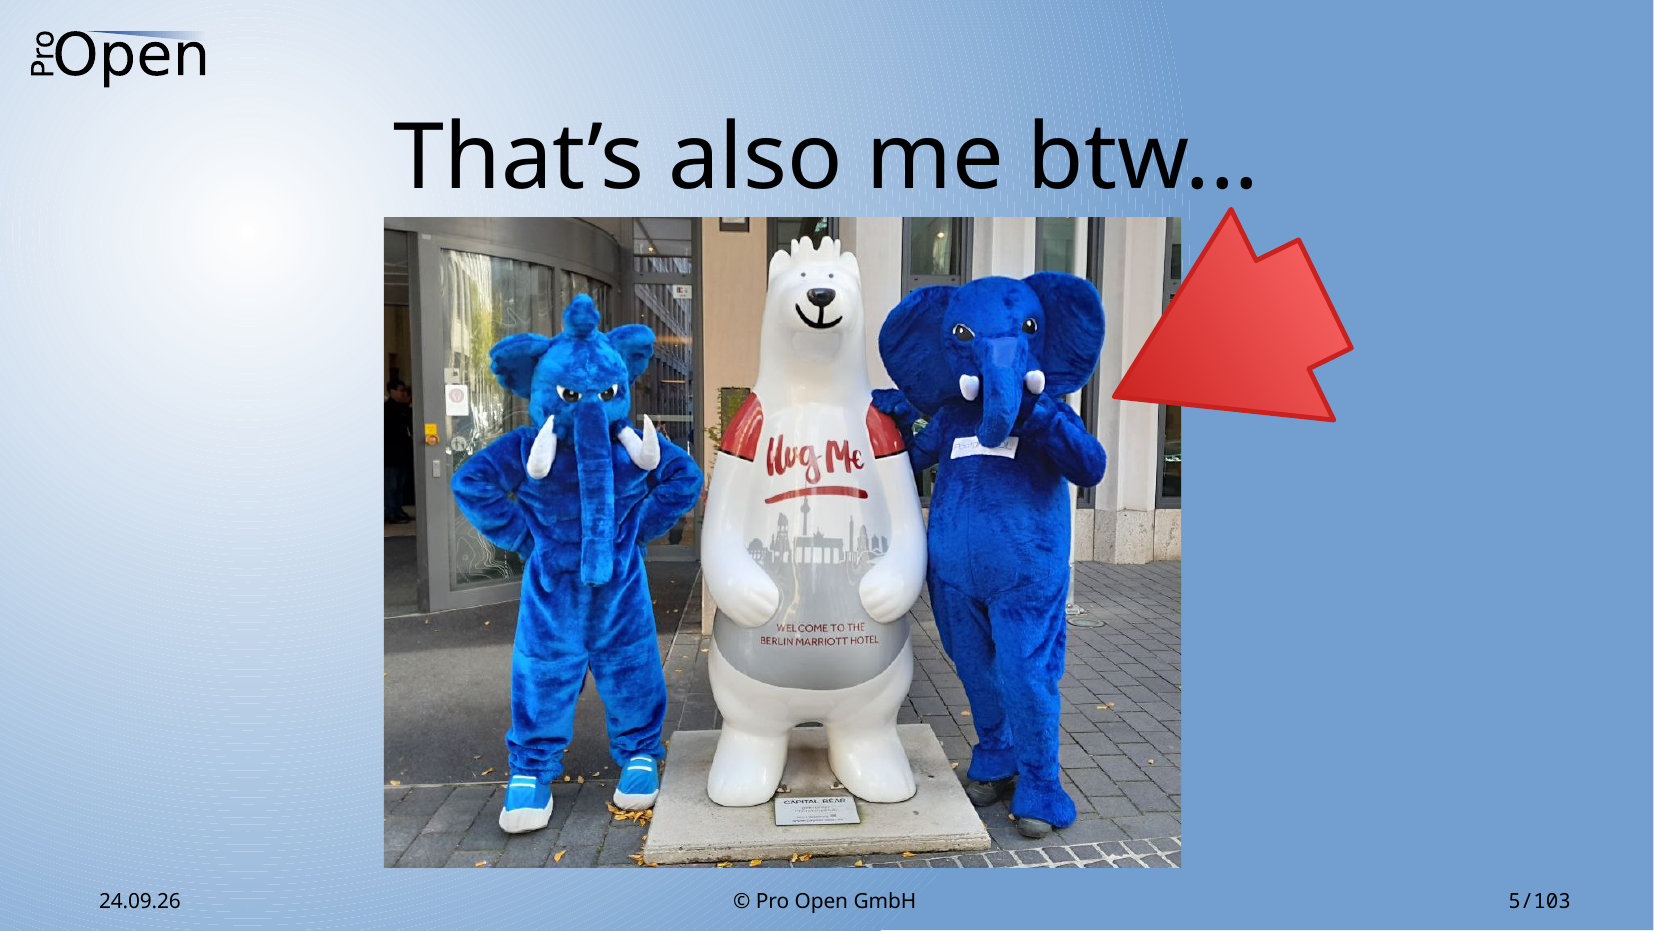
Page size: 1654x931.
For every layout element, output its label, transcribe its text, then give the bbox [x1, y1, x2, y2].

picture [383, 217, 1182, 868]
text_box [1114, 209, 1352, 421]
title That’s also me btw... [82, 88, 1571, 218]
